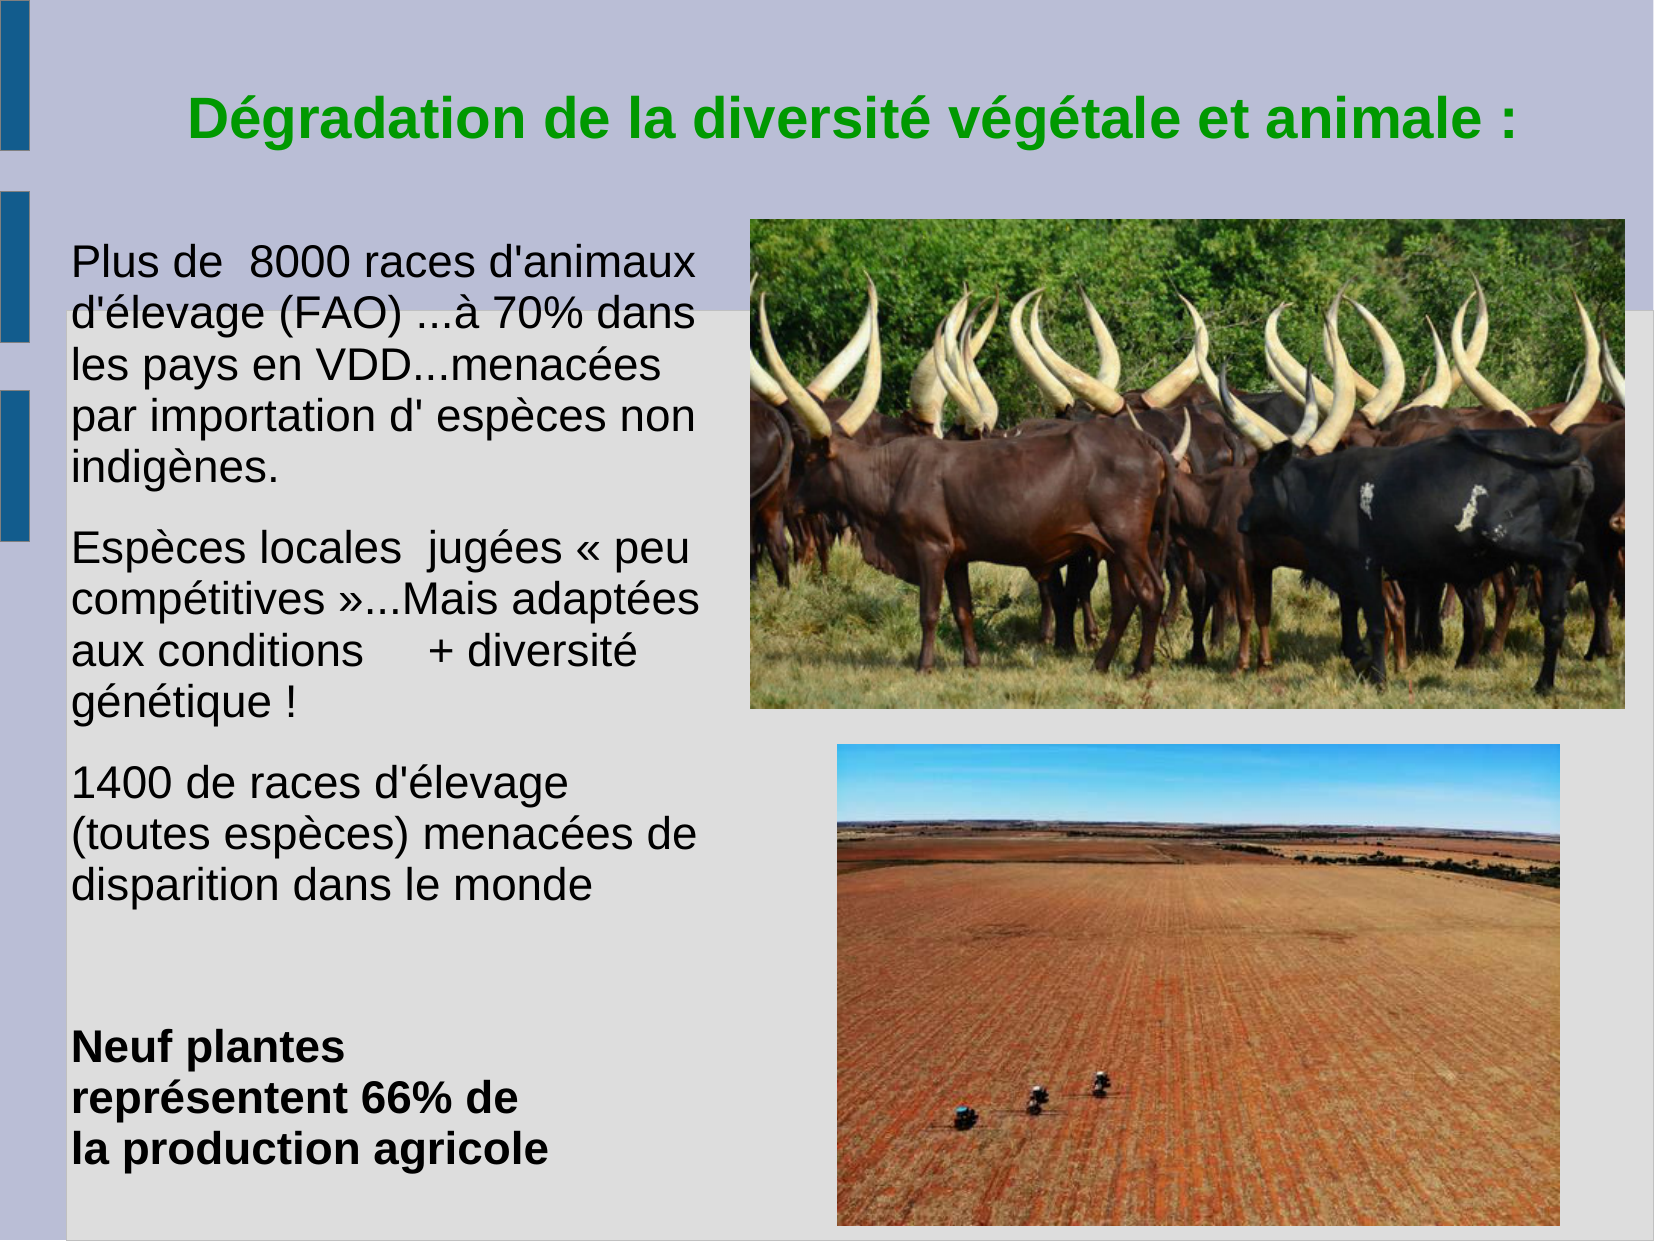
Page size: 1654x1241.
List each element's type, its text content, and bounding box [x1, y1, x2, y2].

list Plus de 8000 races d'animaux d'élevage (FAO) ...à 70% dans les pays en VDD...menacées par importation d' espèces non indigènes. Espèces locales jugées « peu compétitives »...Mais adaptées aux conditions + diversité génétique ! 1400 de races d'élevage (toutes espèces) menacées de disparition dans le monde Neuf plantes représentent 66% de la production agricole [0, 236, 709, 1211]
picture [750, 219, 1625, 709]
title Dégradation de la diversité végétale et animale : [88, 58, 1577, 178]
picture [837, 744, 1560, 1226]
